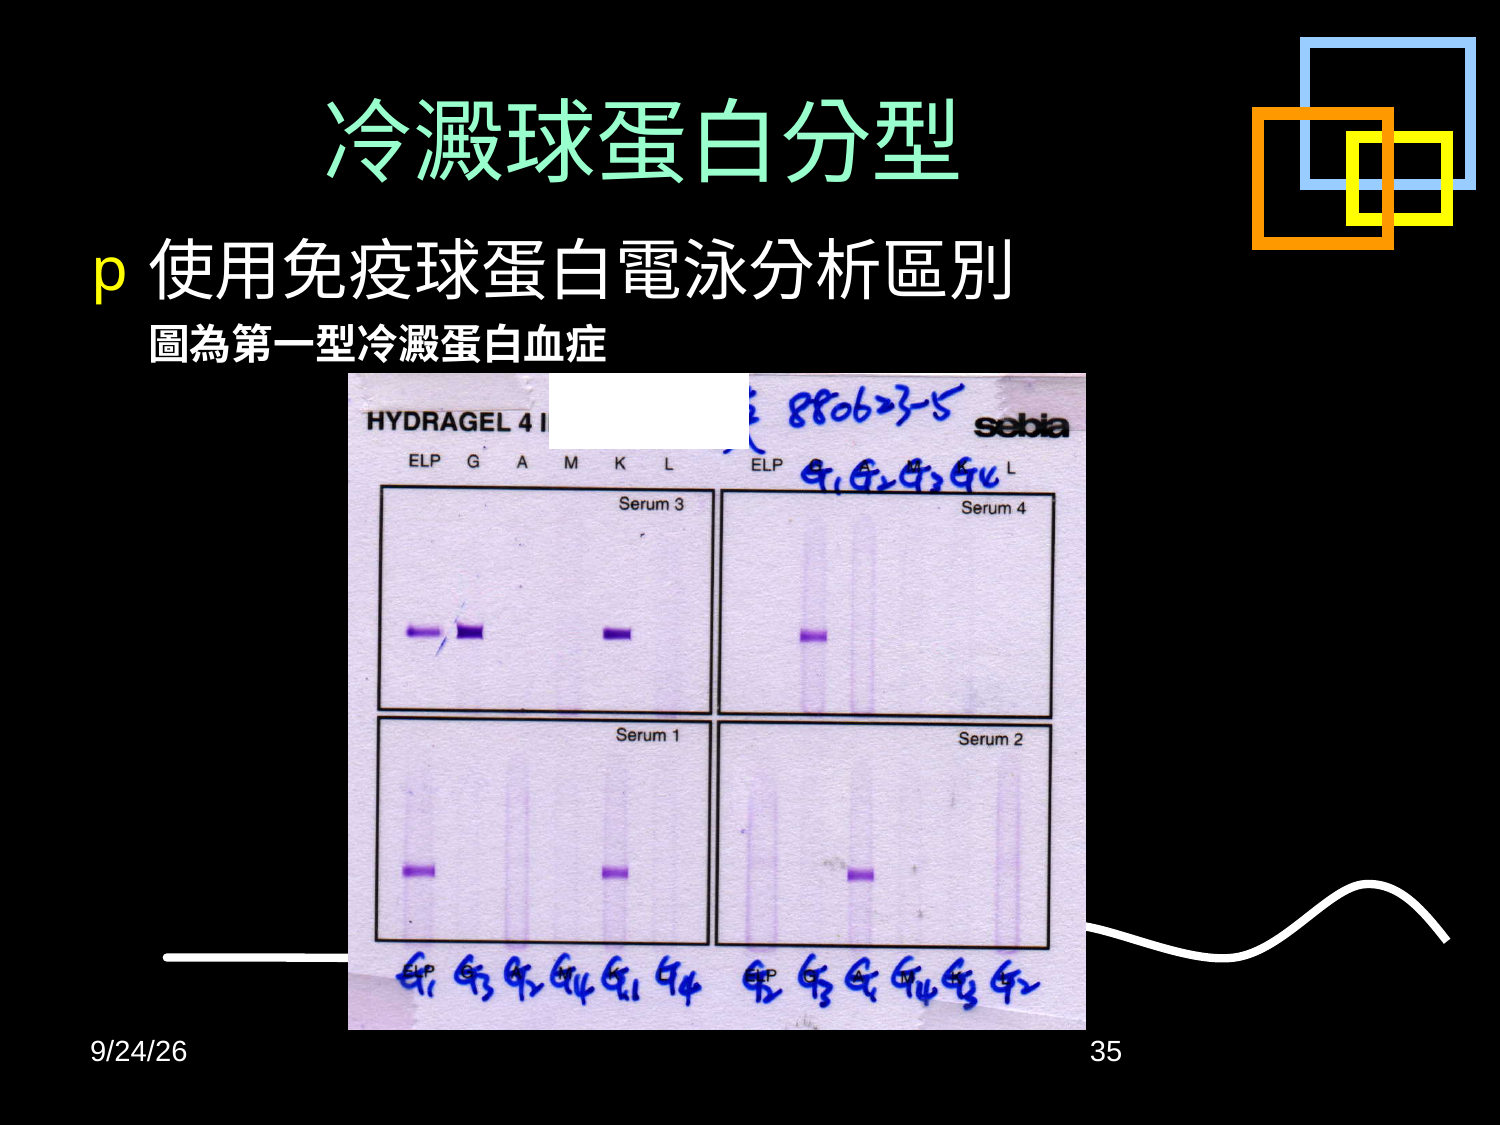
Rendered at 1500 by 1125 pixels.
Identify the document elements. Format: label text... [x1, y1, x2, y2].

title 冷澱球蛋白分型 [75, 45, 1211, 233]
picture [348, 373, 1086, 1030]
text_box [75, 1024, 426, 1103]
text_box [1074, 1024, 1426, 1103]
text_box [549, 373, 749, 449]
list 使用免疫球蛋白電泳分析區別 圖為第一型冷澱蛋白血症 [76, 220, 1427, 413]
text_box [537, 450, 751, 526]
